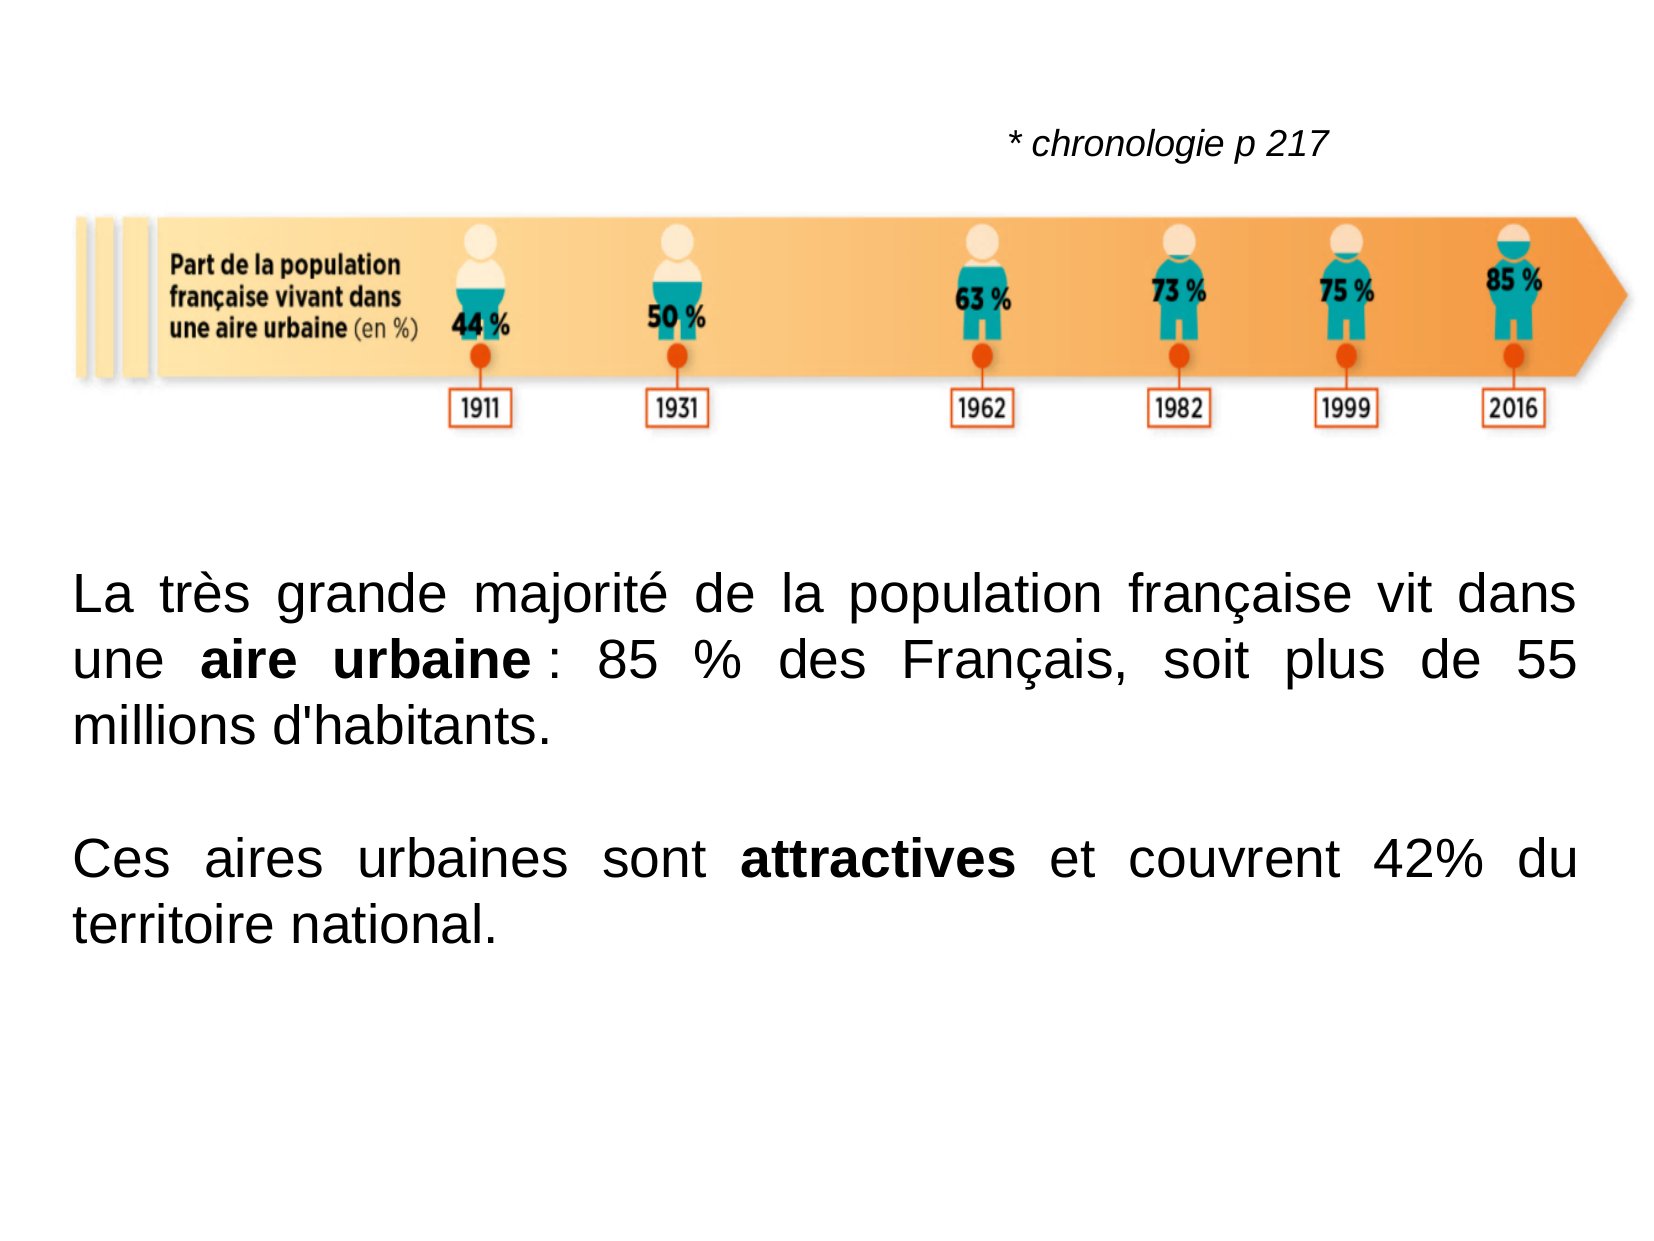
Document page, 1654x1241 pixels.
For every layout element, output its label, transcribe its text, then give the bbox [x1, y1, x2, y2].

text_box * chronologie p 217 [992, 110, 1344, 172]
text_box La très grande majorité de la population française vit dans une aire urbaine : 85 % des Français, soit plus de 55 millions d'habitants. Ces aires urbaines sont attractives et couvrent 42% du territoire national. [58, 549, 1595, 963]
picture [59, 204, 1642, 443]
